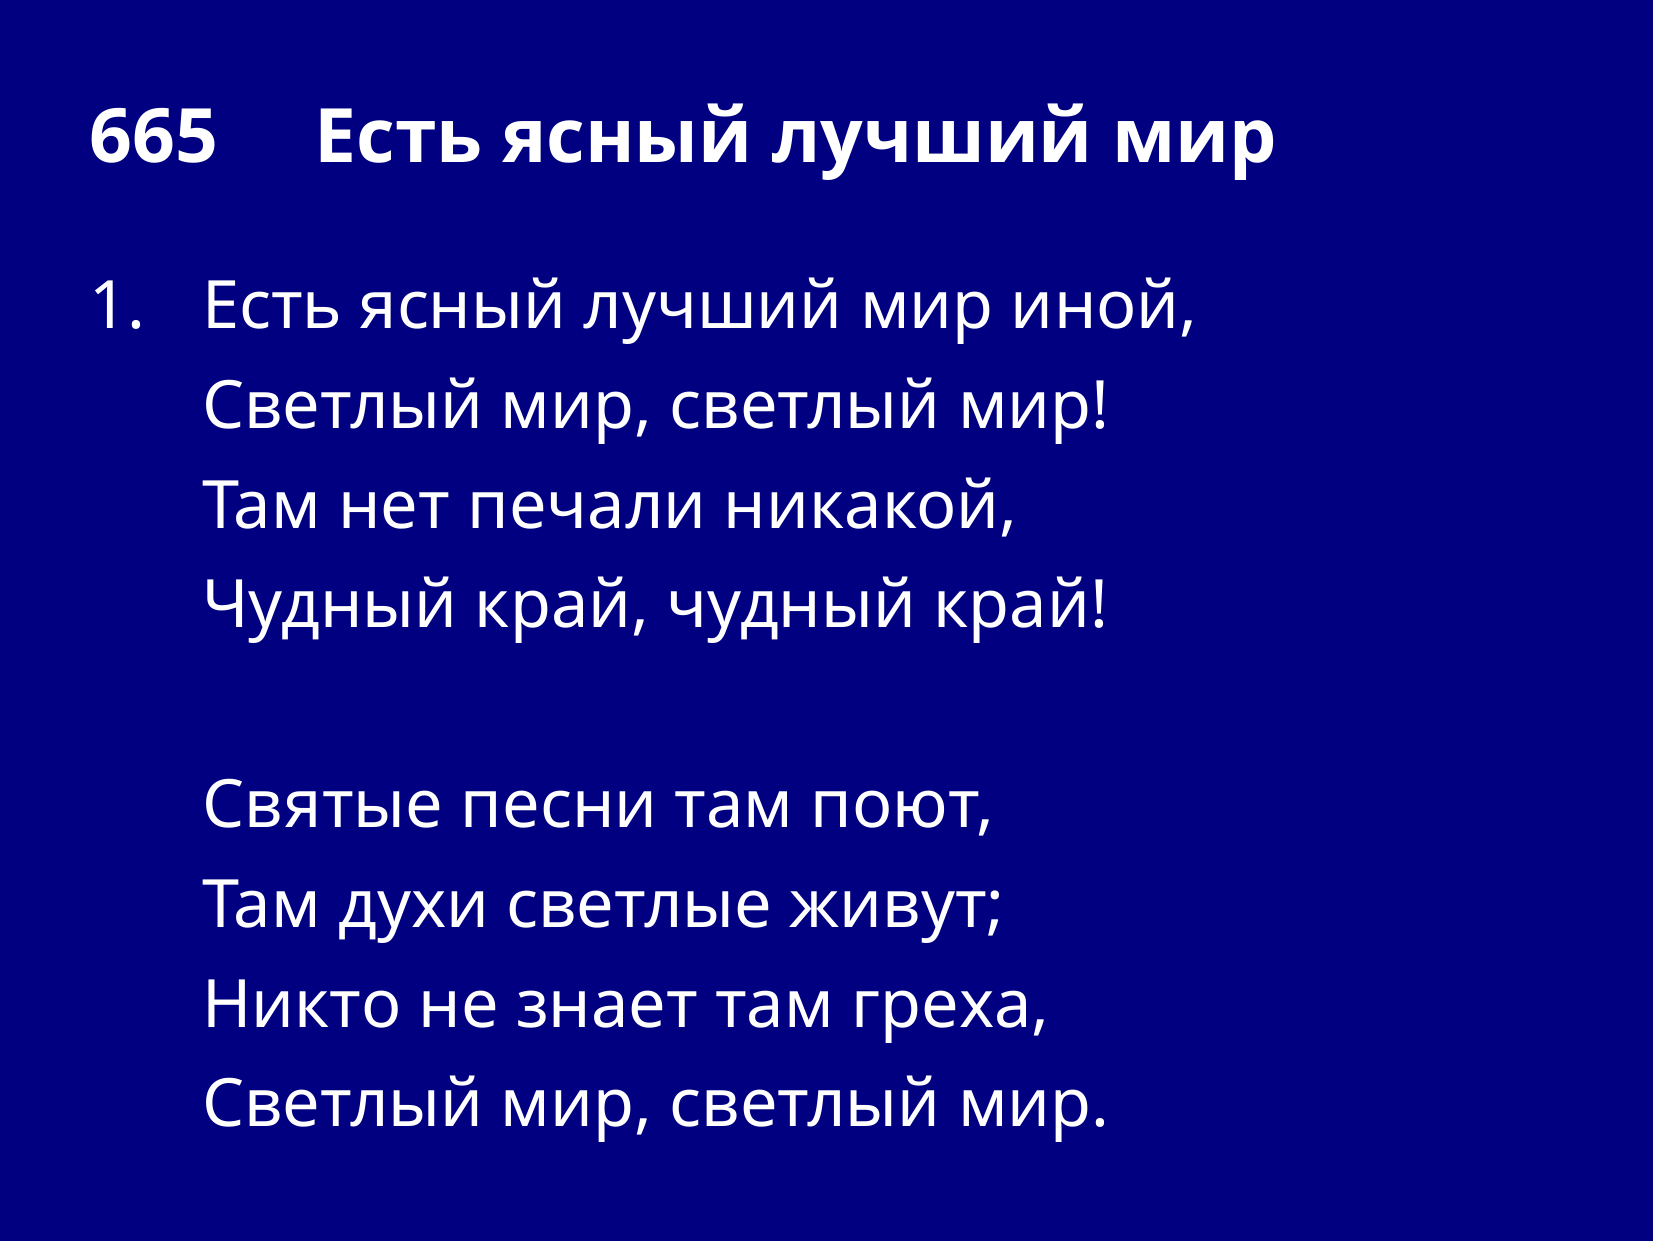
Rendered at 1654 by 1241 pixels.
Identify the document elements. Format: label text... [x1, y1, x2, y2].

text_box 665 Есть ясный лучший мир [75, 75, 1576, 188]
text_box 1. Есть ясный лучший мир иной, Светлый мир, светлый мир! Там нет печали никакой, Чудный край, чудный край! Святые песни там поют, Там духи светлые живут; Никто не знает там греха, Светлый мир, светлый мир. [75, 188, 1576, 1163]
